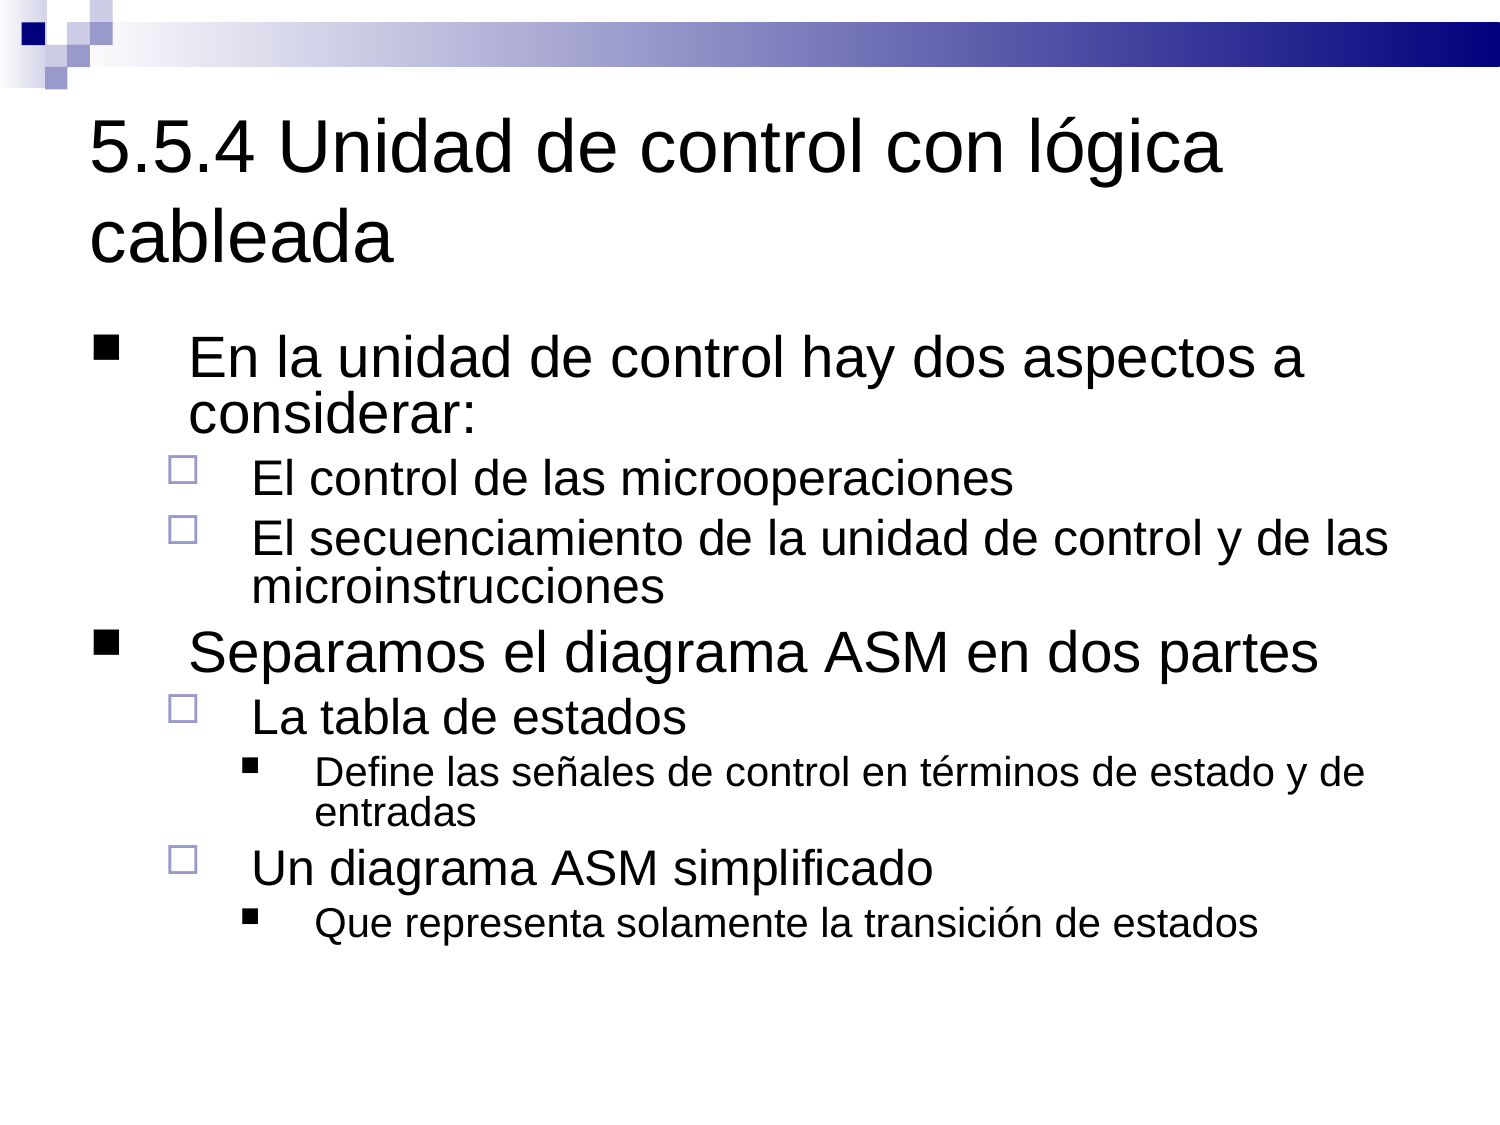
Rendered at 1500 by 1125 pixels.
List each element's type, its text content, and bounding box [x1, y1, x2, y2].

title 5.5.4 Unidad de control con lógica cableada [75, 75, 1426, 301]
list En la unidad de control hay dos aspectos a considerar: El control de las microoperaciones El secuenciamiento de la unidad de control y de las microinstrucciones Separamos el diagrama ASM en dos partes La tabla de estados Define las señales de control en términos de estado y de entradas Un diagrama ASM simplificado Que representa solamente la transición de estados [75, 324, 1426, 963]
